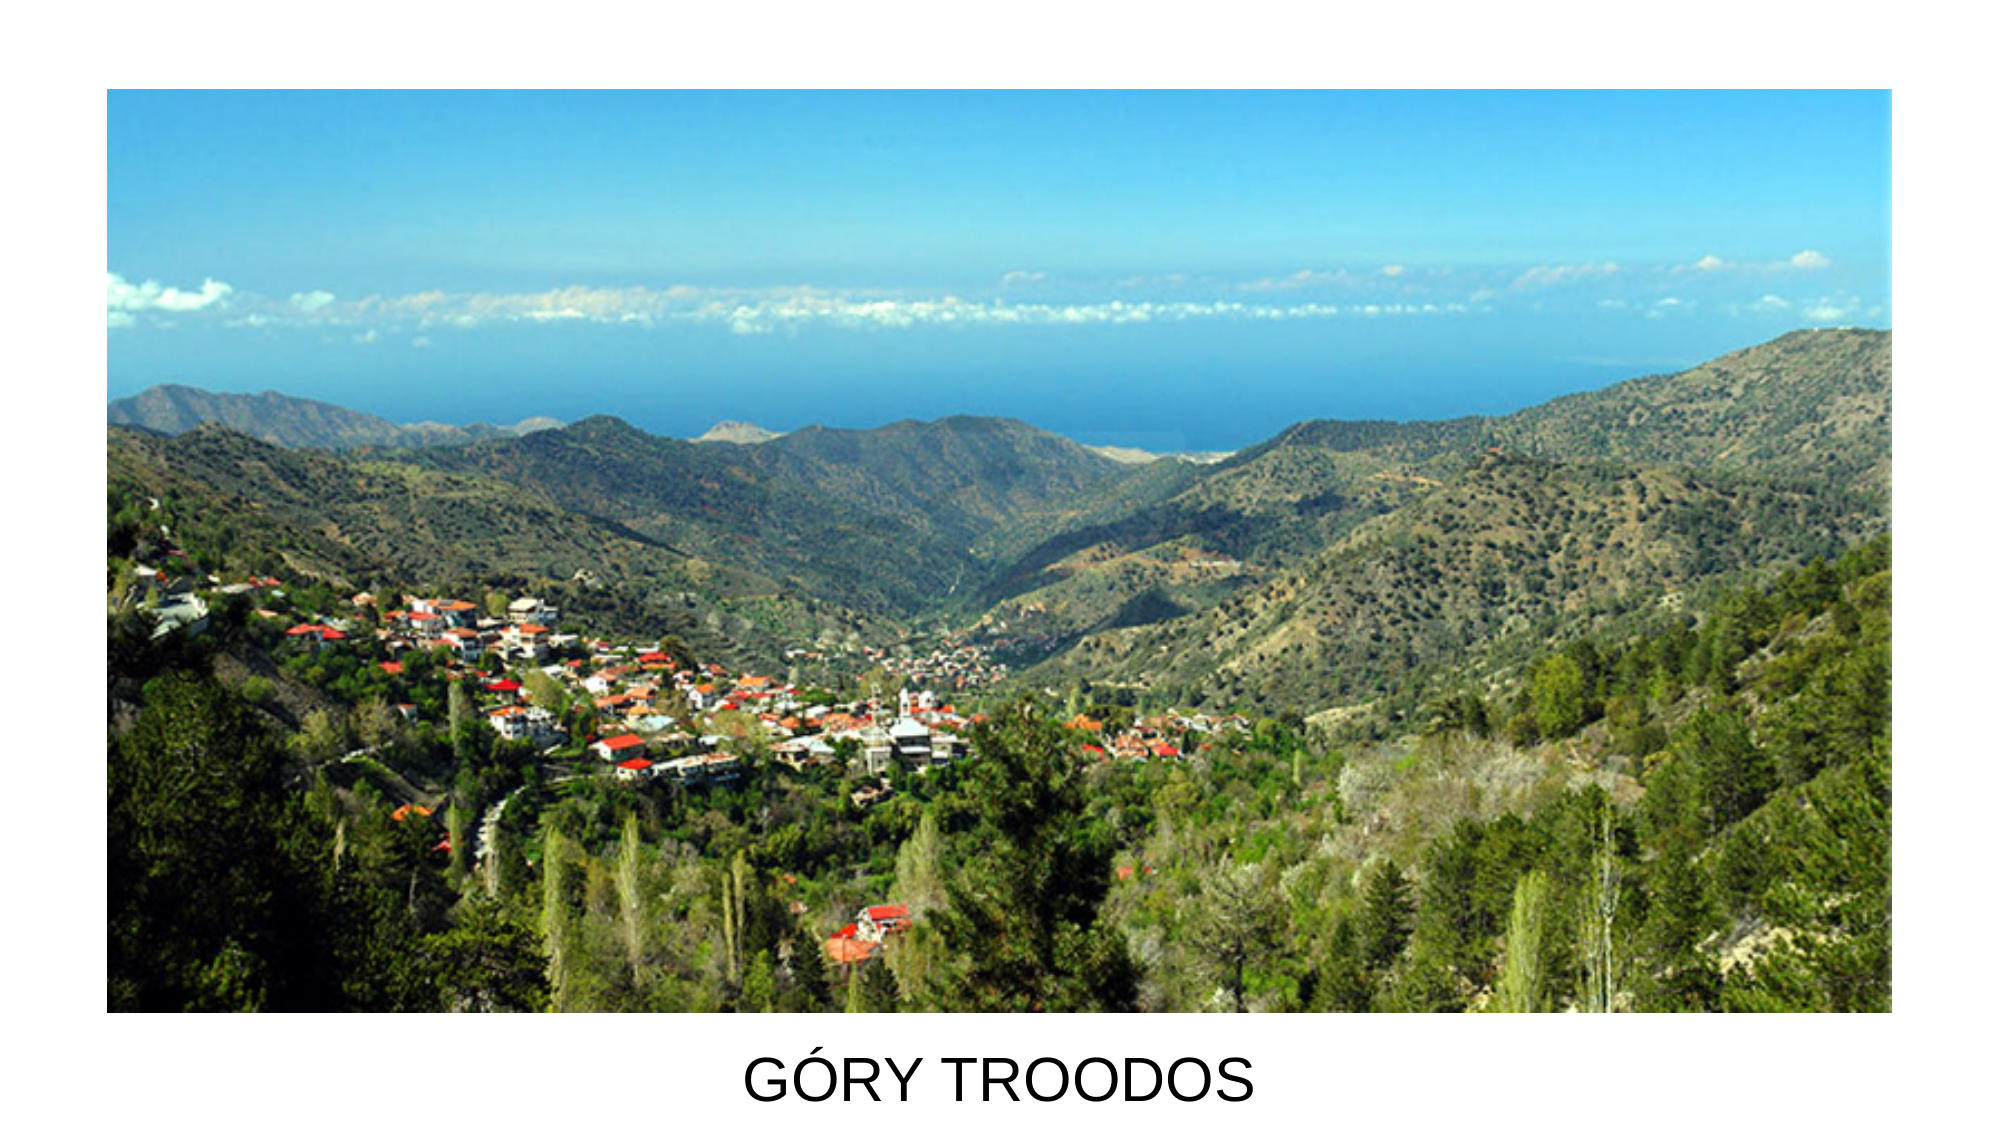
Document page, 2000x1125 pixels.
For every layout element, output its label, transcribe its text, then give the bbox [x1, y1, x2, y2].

picture [107, 89, 1892, 1013]
text_box GÓRY TROODOS [604, 1023, 1395, 1125]
